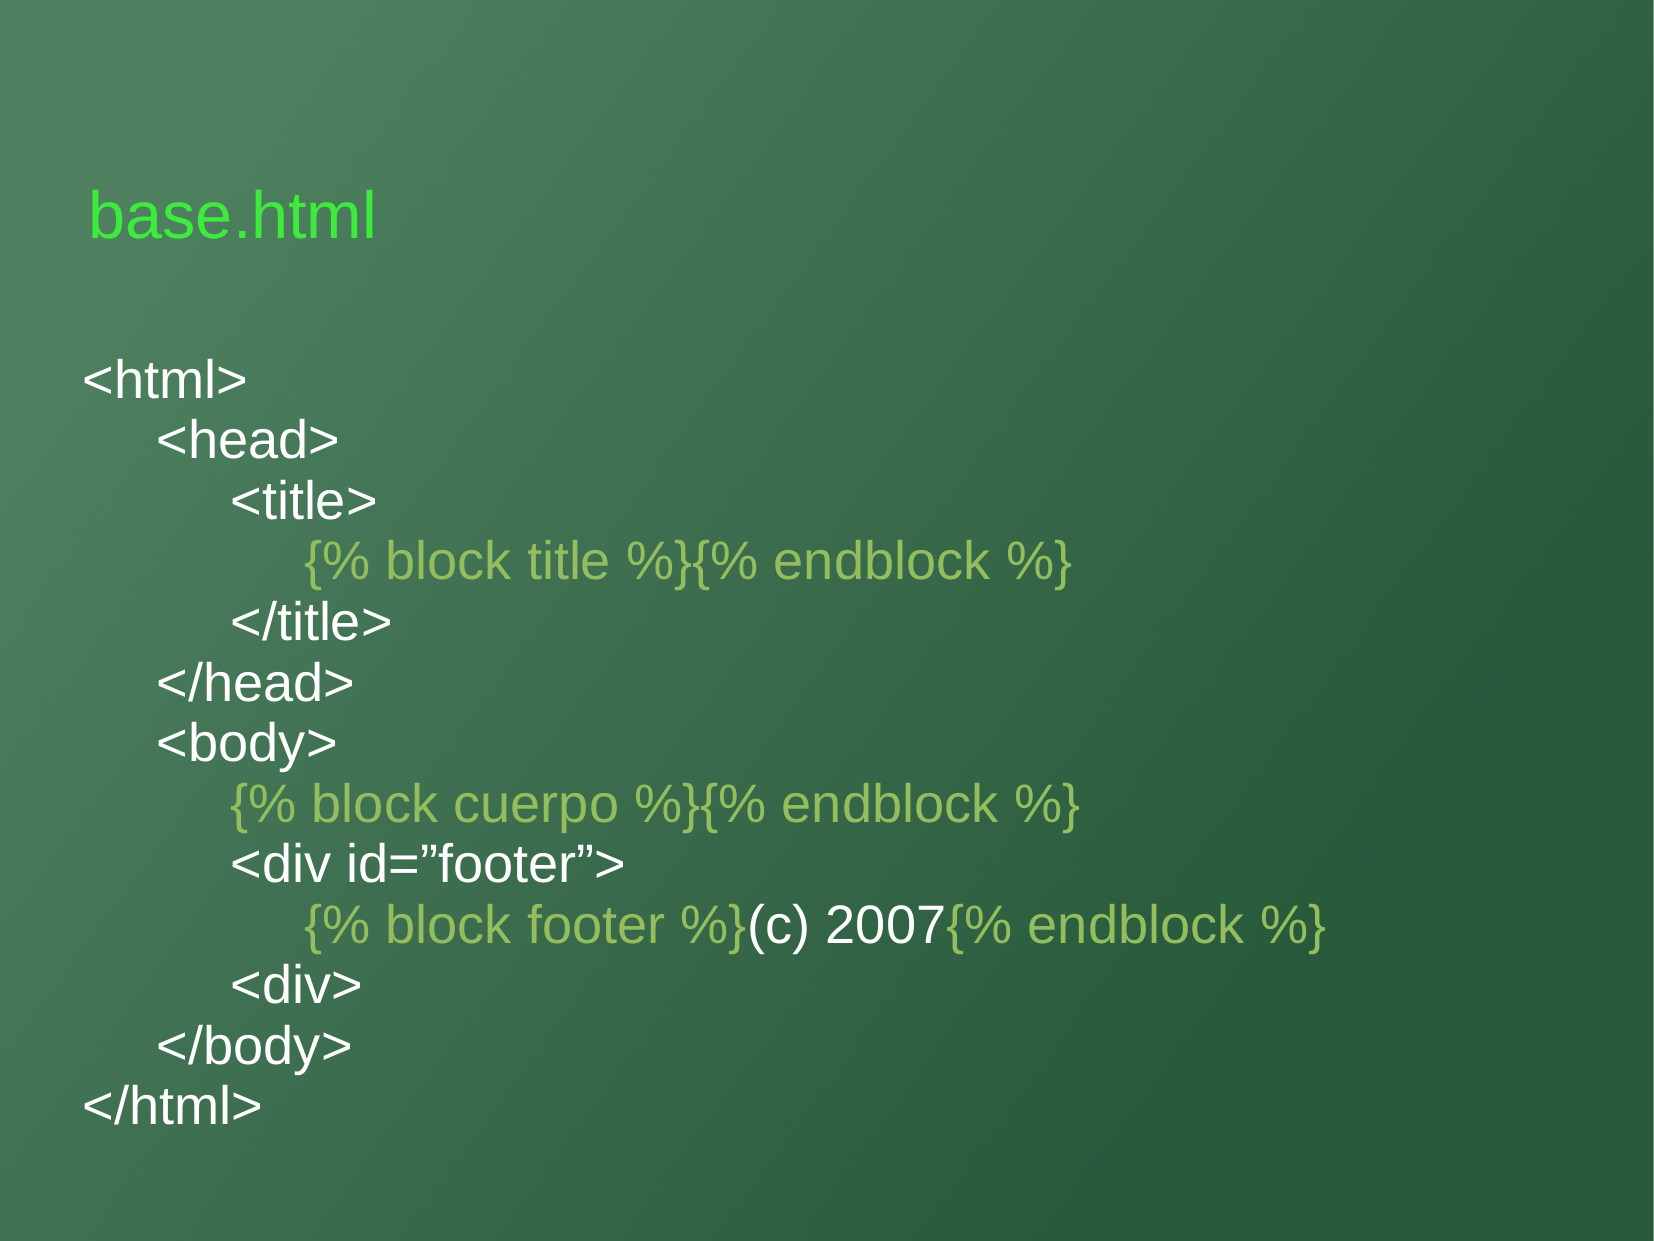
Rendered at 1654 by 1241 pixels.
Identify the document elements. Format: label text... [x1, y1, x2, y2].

subtitle <html> <head> <title> {% block title %}{% endblock %} </title> </head> <body> {% block cuerpo %}{% endblock %} <div id=”footer”> {% block footer %}(c) 2007{% endblock %} <div> </body> </html> [82, 349, 1571, 1137]
picture [0, 0, 1654, 1241]
title base.html [88, 171, 626, 260]
